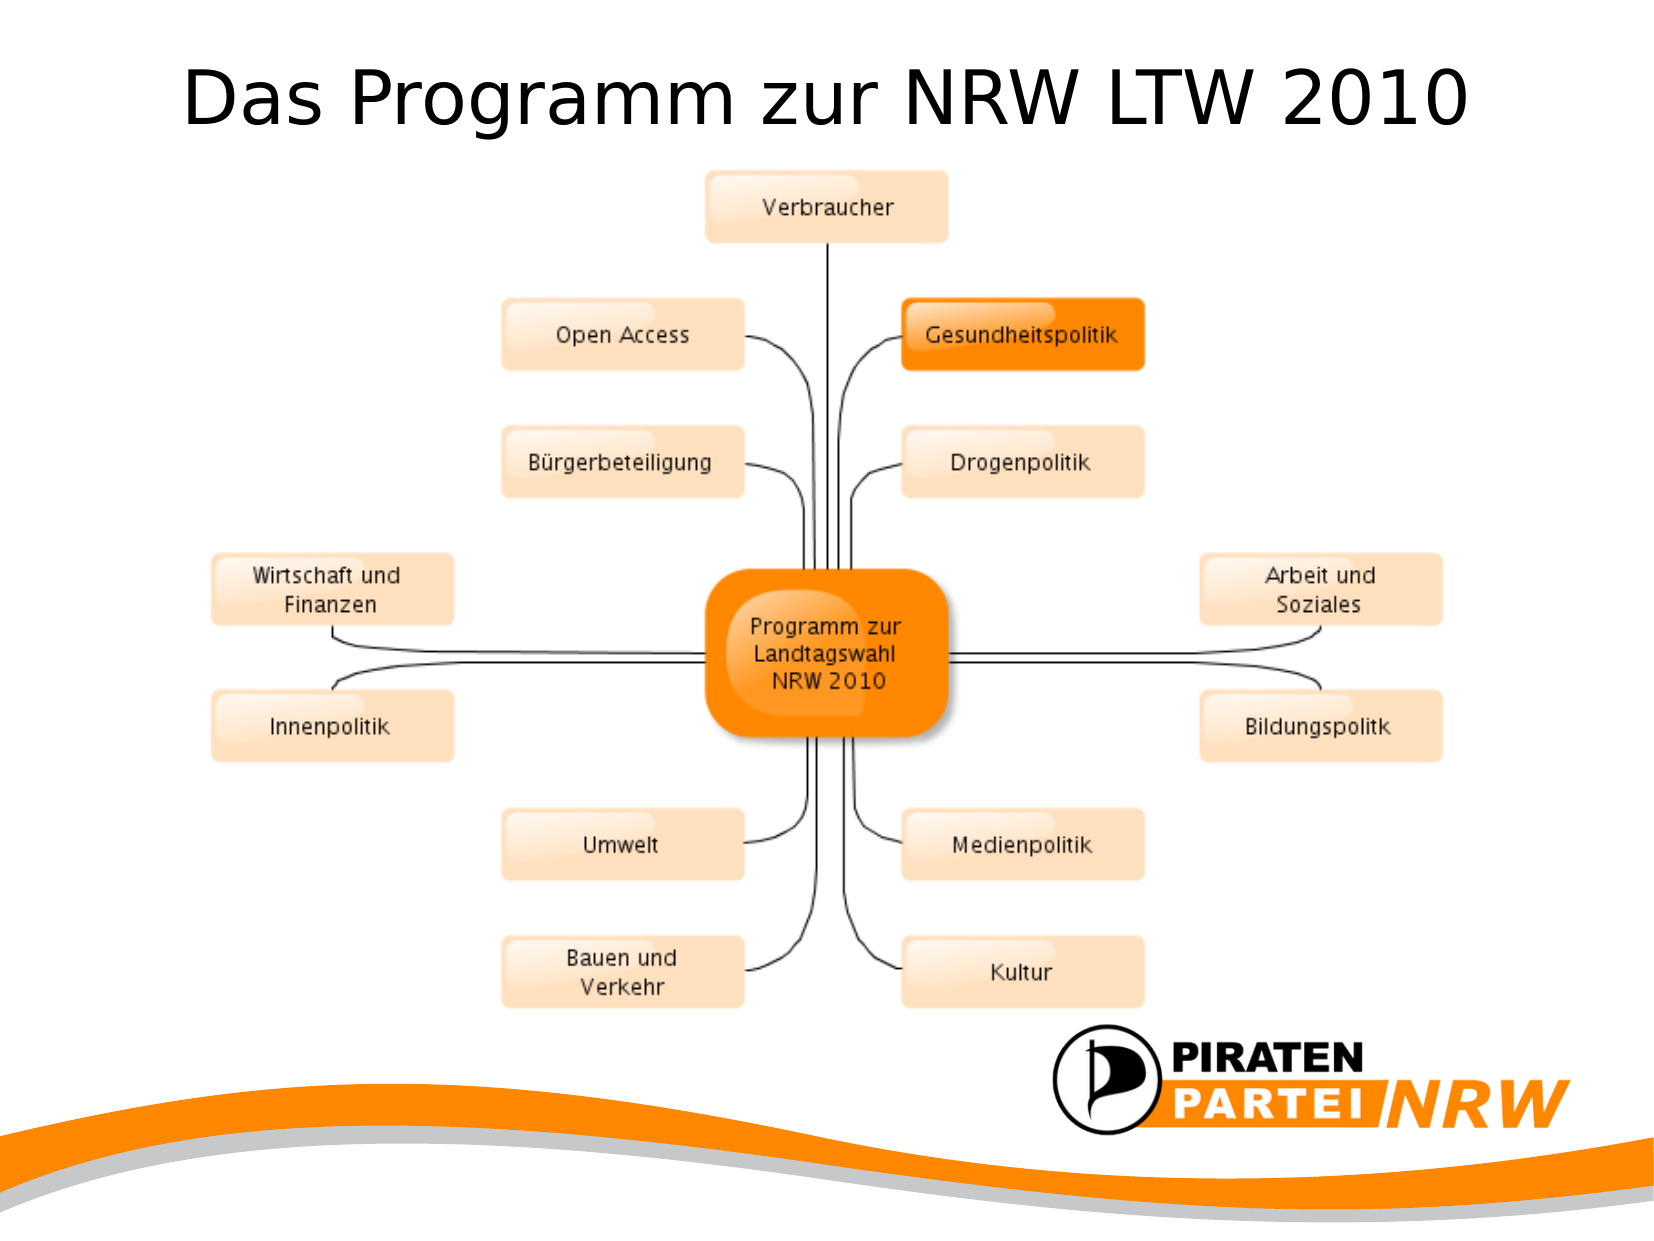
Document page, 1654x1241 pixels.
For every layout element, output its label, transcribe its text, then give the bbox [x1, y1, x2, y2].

picture [1045, 1021, 1579, 1140]
title Das Programm zur NRW LTW 2010 [82, 54, 1571, 143]
picture [201, 161, 1453, 1019]
